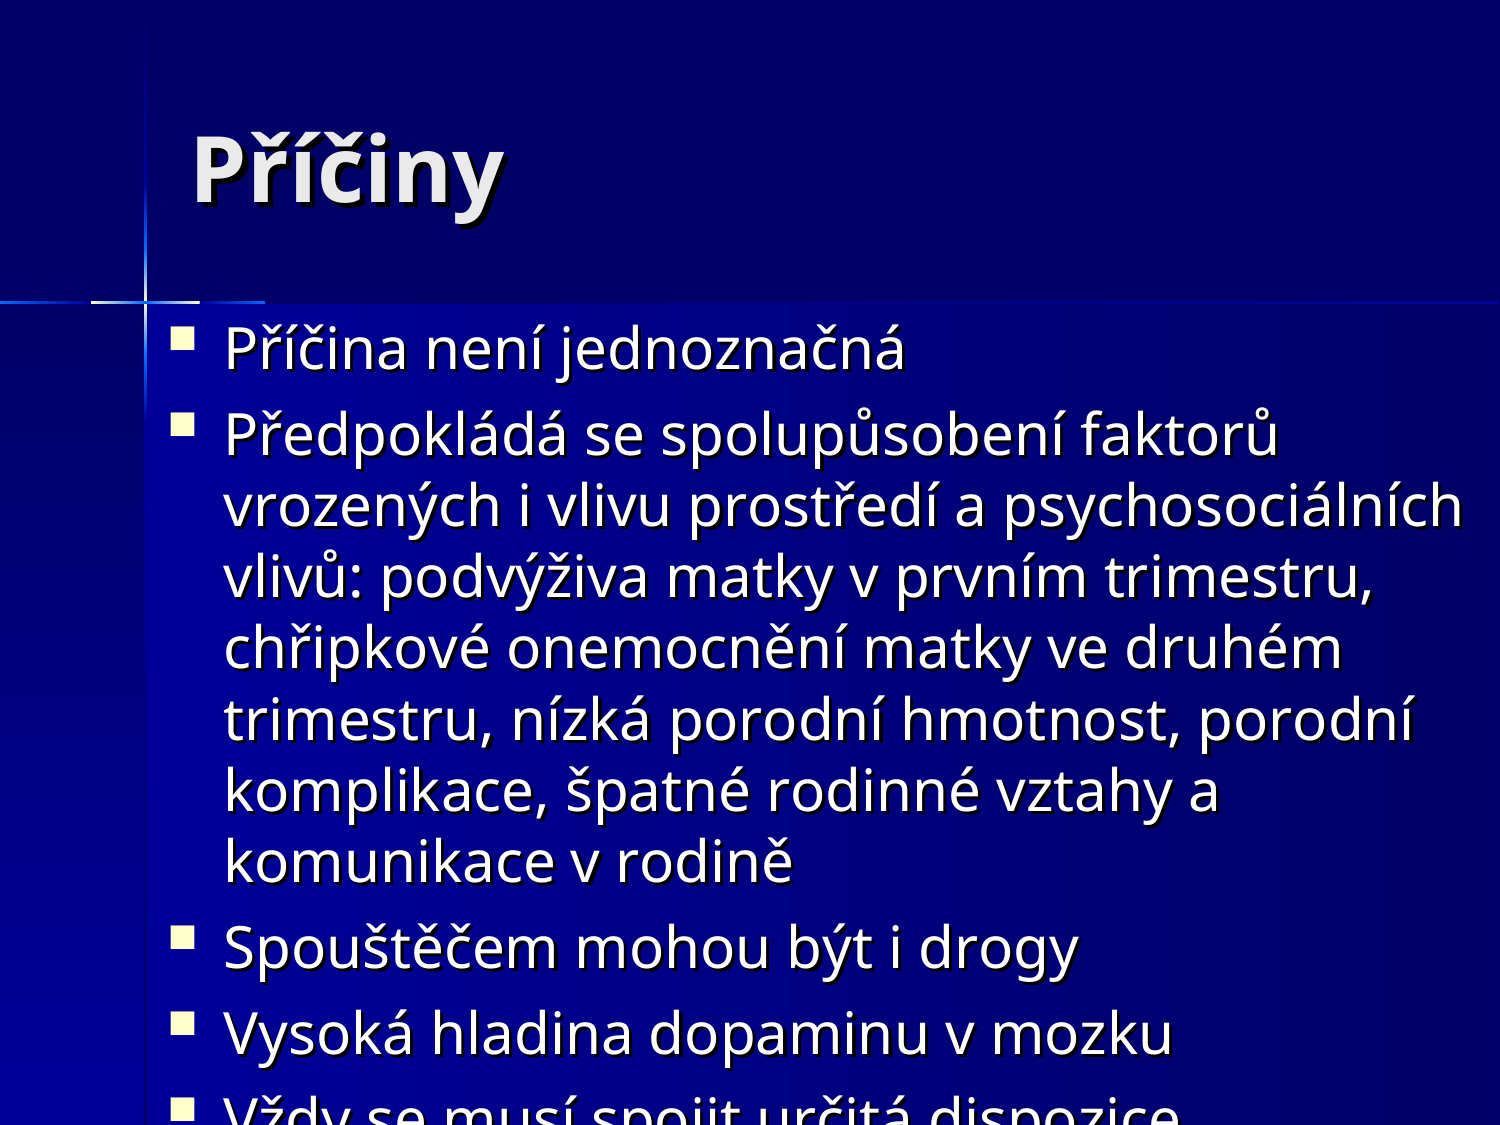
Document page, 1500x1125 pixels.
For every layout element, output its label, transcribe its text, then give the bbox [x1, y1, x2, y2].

title Příčiny [174, 49, 1413, 285]
list Příčina není jednoznačná Předpokládá se spolupůsobení faktorů vrozených i vlivu prostředí a psychosociálních vlivů: podvýživa matky v prvním trimestru, chřipkové onemocnění matky ve druhém trimestru, nízká porodní hmotnost, porodní komplikace, špatné rodinné vztahy a komunikace v rodině Spouštěčem mohou být i drogy Vysoká hladina dopaminu v mozku Vždy se musí spojit určitá dispozice se spouštěčem [152, 304, 1500, 1125]
